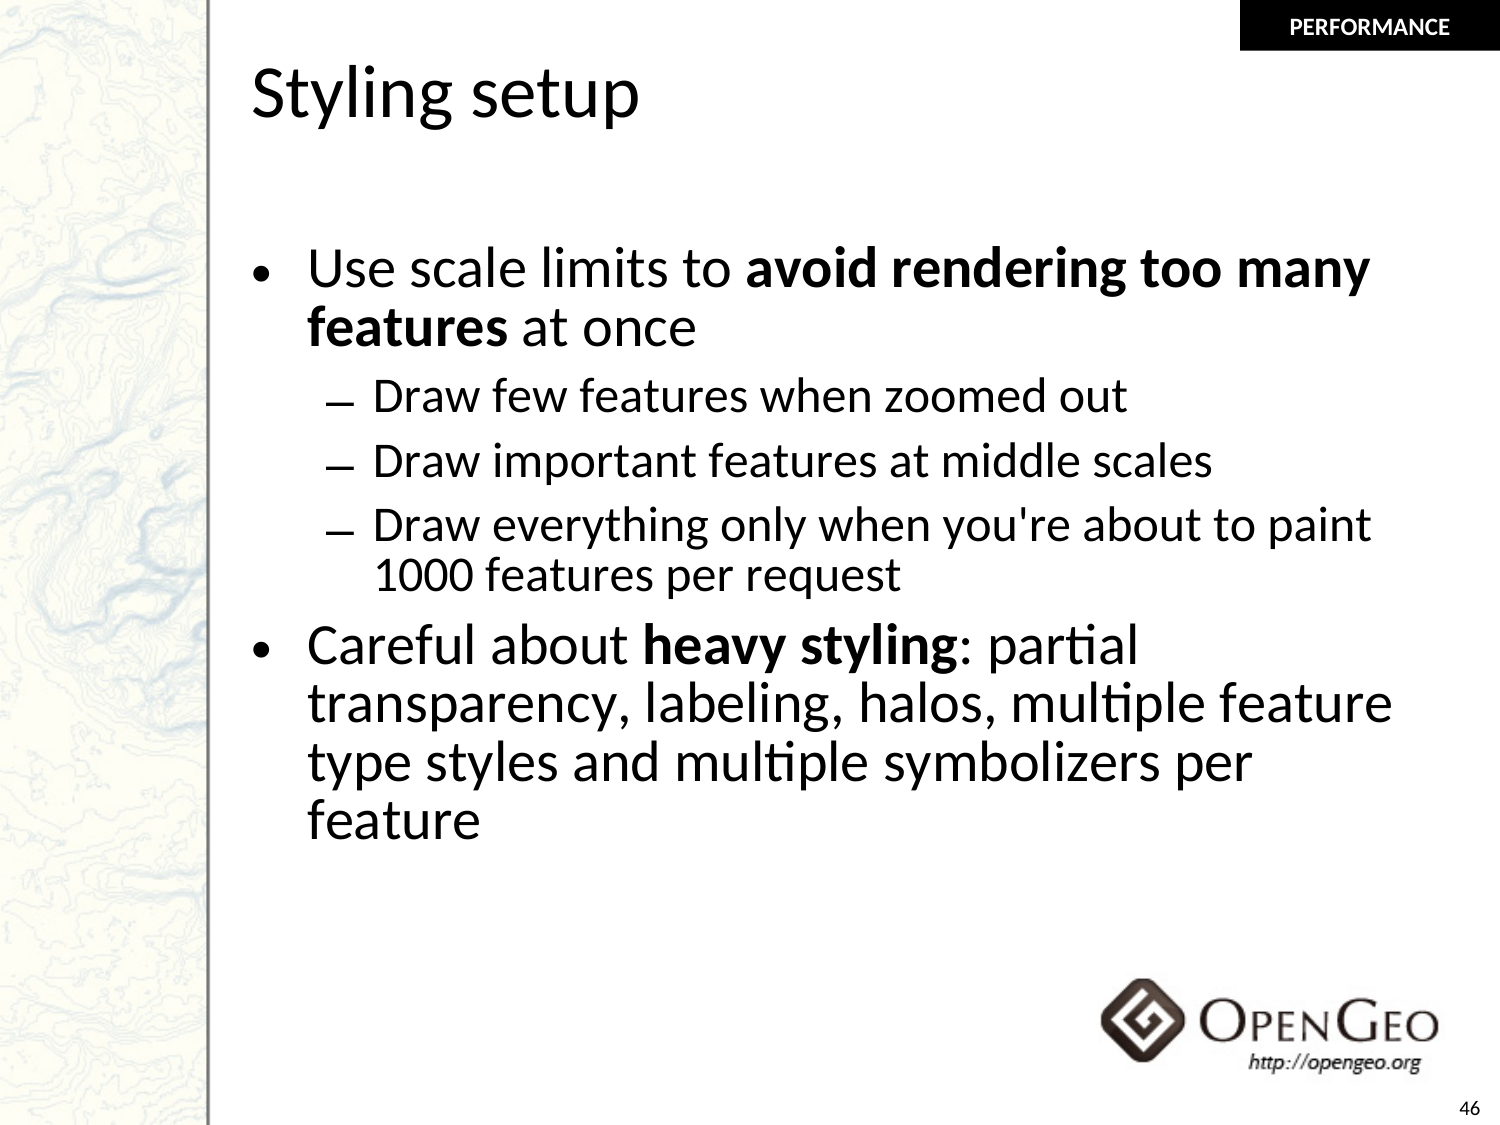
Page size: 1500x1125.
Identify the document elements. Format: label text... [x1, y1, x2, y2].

title Styling setup [236, 13, 1426, 185]
picture [0, 0, 1500, 1125]
list Use scale limits to avoid rendering too many features at once Draw few features when zoomed out Draw important features at middle scales Draw everything only when you're about to paint 1000 features per request Careful about heavy styling: partial transparency, labeling, halos, multiple feature type styles and multiple symbolizers per feature [236, 236, 1426, 979]
text_box PERFORMANCE [1240, 0, 1500, 51]
